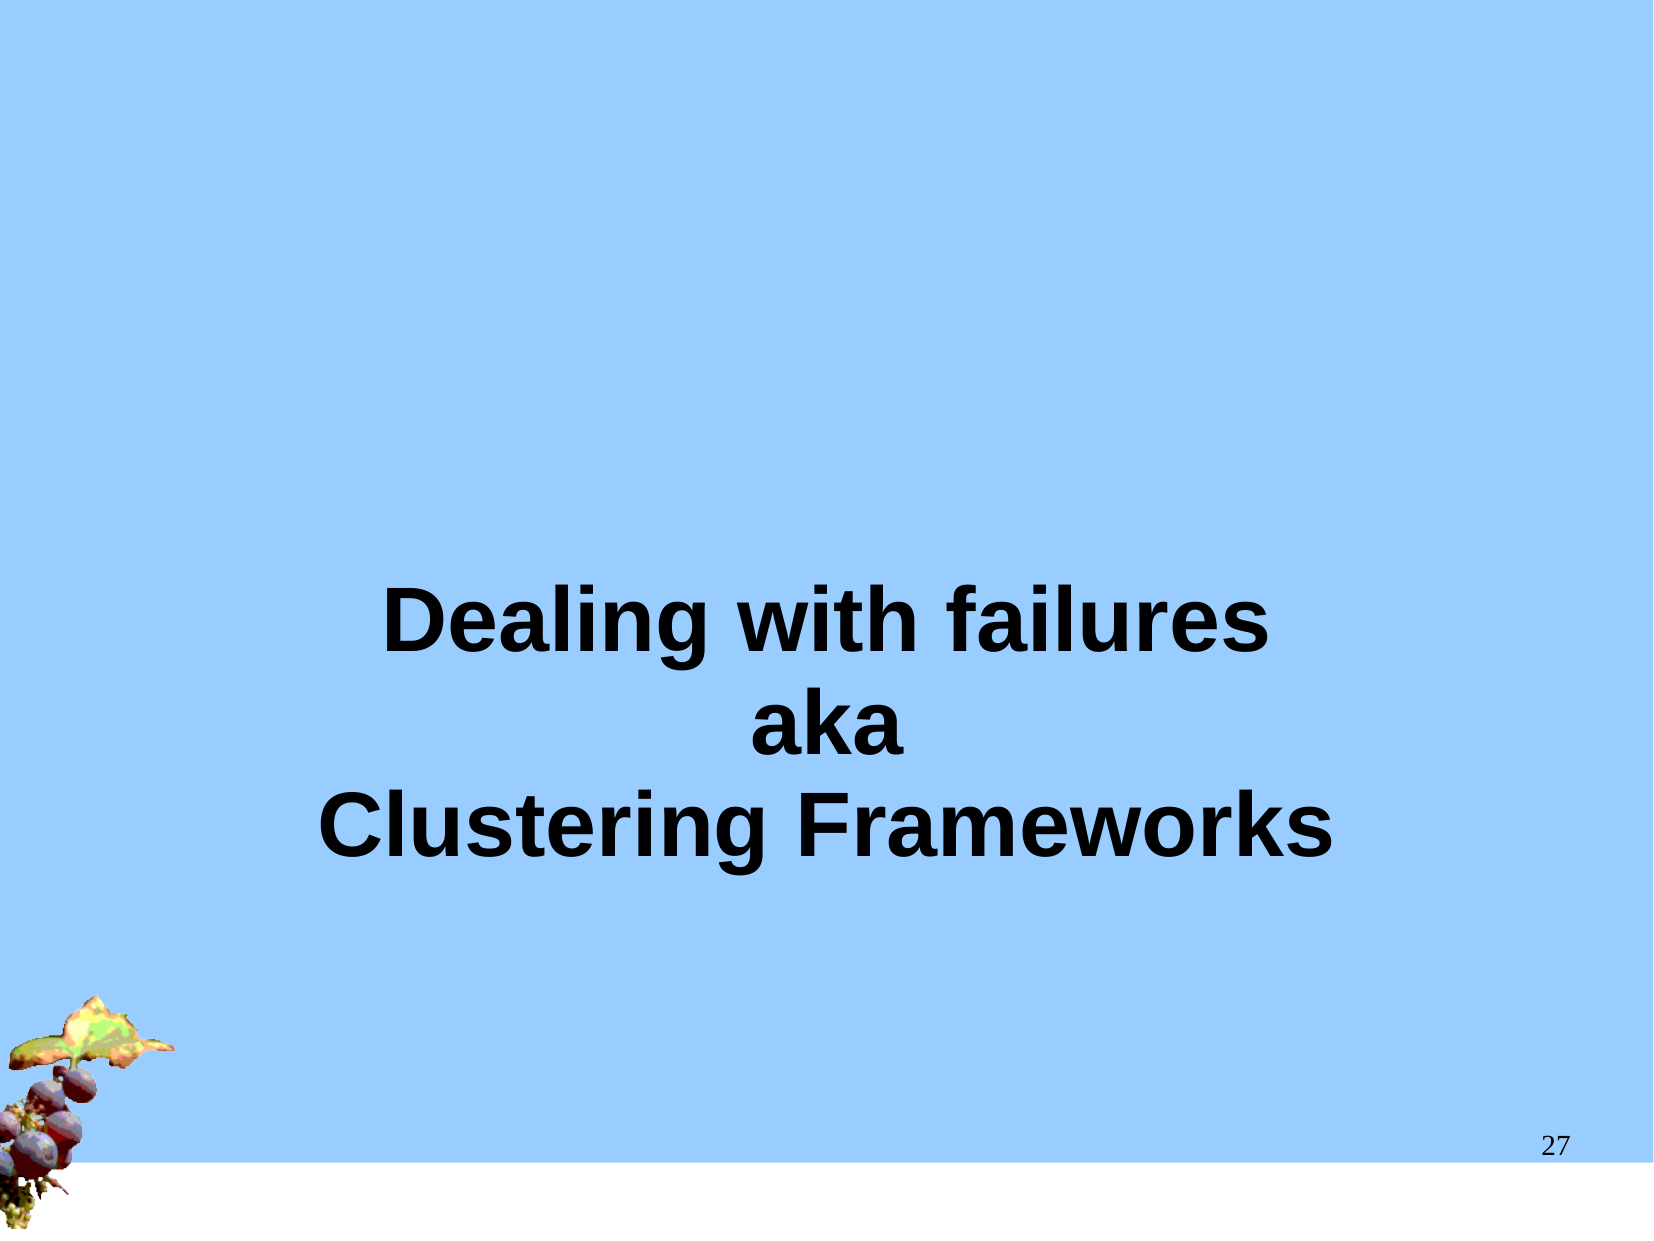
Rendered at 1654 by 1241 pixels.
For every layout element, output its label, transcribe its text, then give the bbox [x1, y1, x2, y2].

title Dealing with failures aka Clustering Frameworks [82, 363, 1571, 877]
picture [0, 990, 188, 1229]
